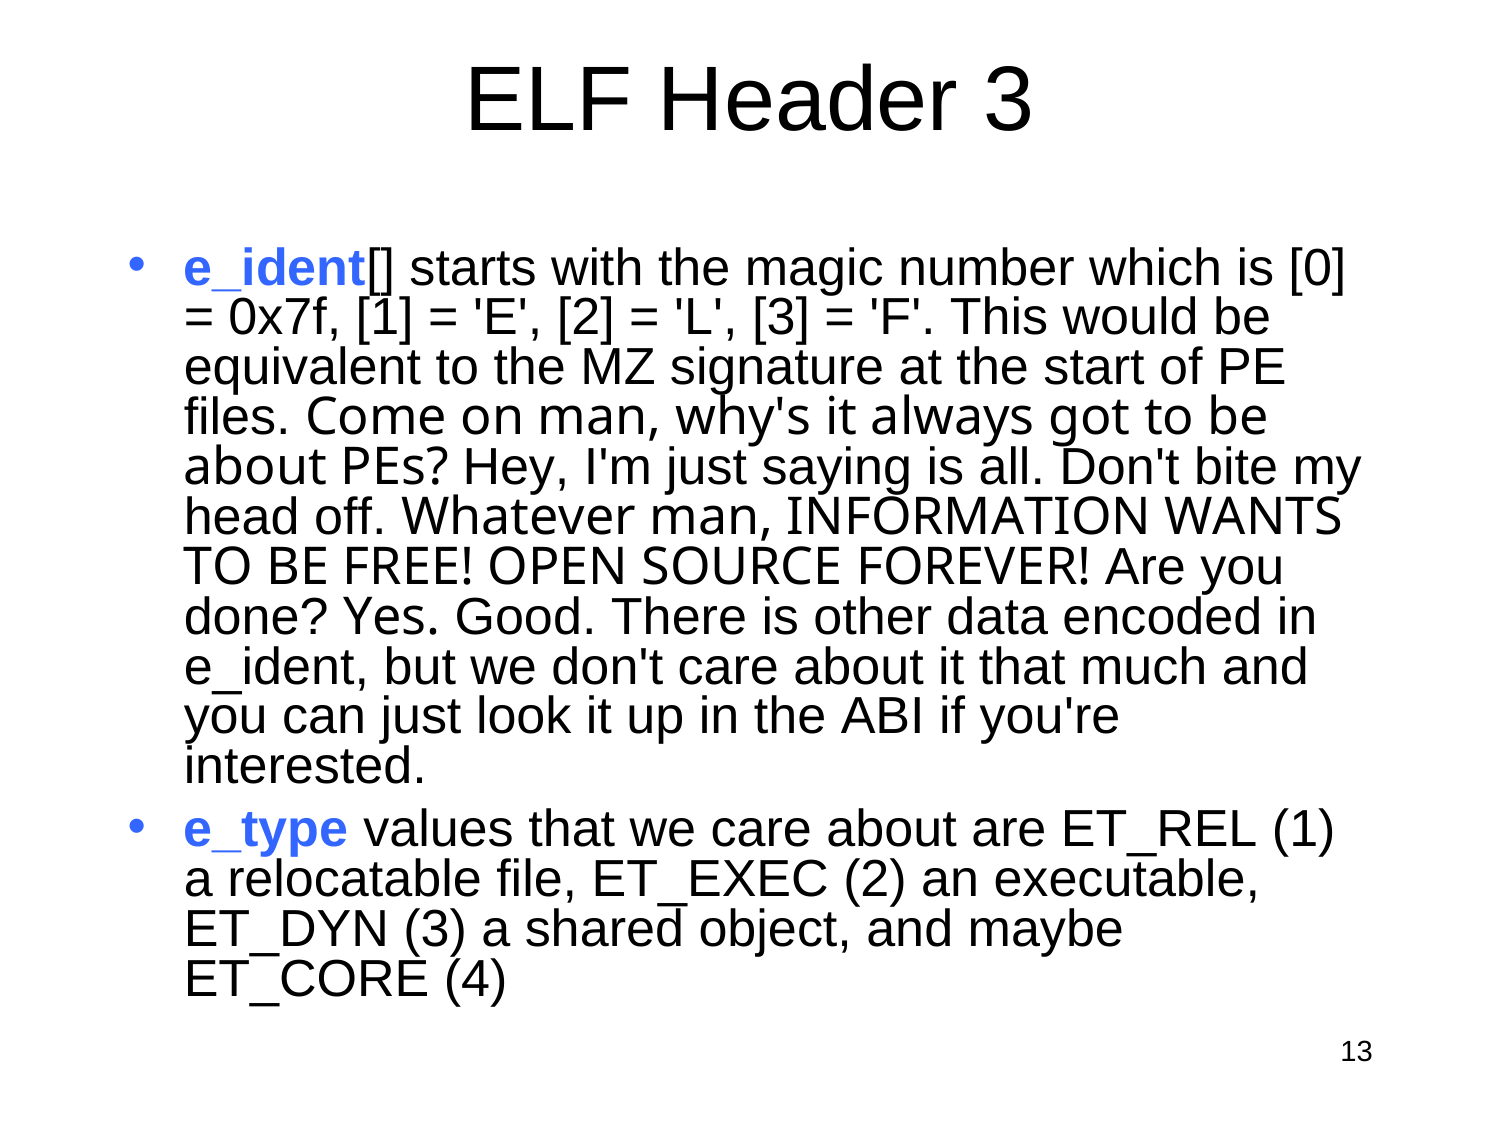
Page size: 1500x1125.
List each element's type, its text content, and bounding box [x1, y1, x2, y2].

text_box <number> [1074, 1025, 1388, 1101]
list e_ident[] starts with the magic number which is [0] = 0x7f, [1] = 'E', [2] = 'L', [3] = 'F'. This would be equivalent to the MZ signature at the start of PE files. Come on man, why's it always got to be about PEs? Hey, I'm just saying is all. Don't bite my head off. Whatever man, INFORMATION WANTS TO BE FREE! OPEN SOURCE FOREVER! Are you done? Yes. Good. There is other data encoded in e_ident, but we don't care about it that much and you can just look it up in the ABI if you're interested. e_type values that we care about are ET_REL (1) a relocatable file, ET_EXEC (2) an executable, ET_DYN (3) a shared object, and maybe ET_CORE (4) [112, 237, 1388, 1051]
title ELF Header 3 [0, 0, 1500, 188]
